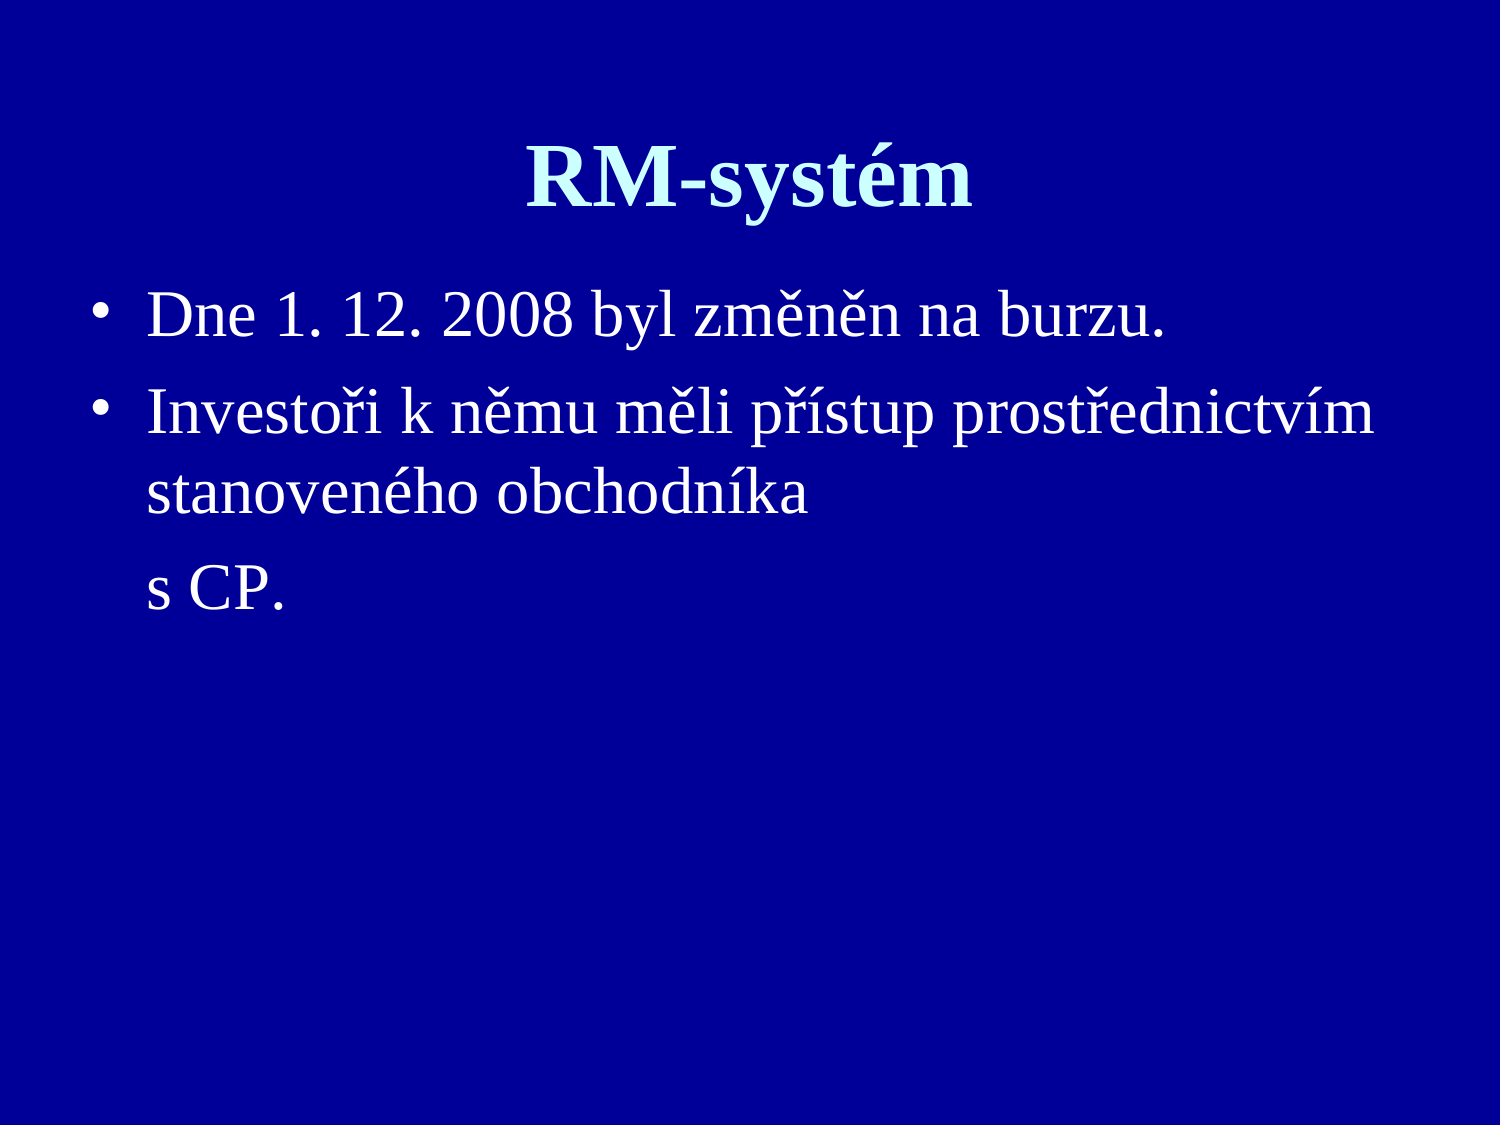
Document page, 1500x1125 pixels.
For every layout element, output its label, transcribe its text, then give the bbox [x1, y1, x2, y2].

title RM-systém [75, 44, 1426, 233]
list Dne 1. 12. 2008 byl změněn na burzu. Investoři k němu měli přístup prostřednictvím stanoveného obchodníka s CP. [75, 262, 1426, 1006]
